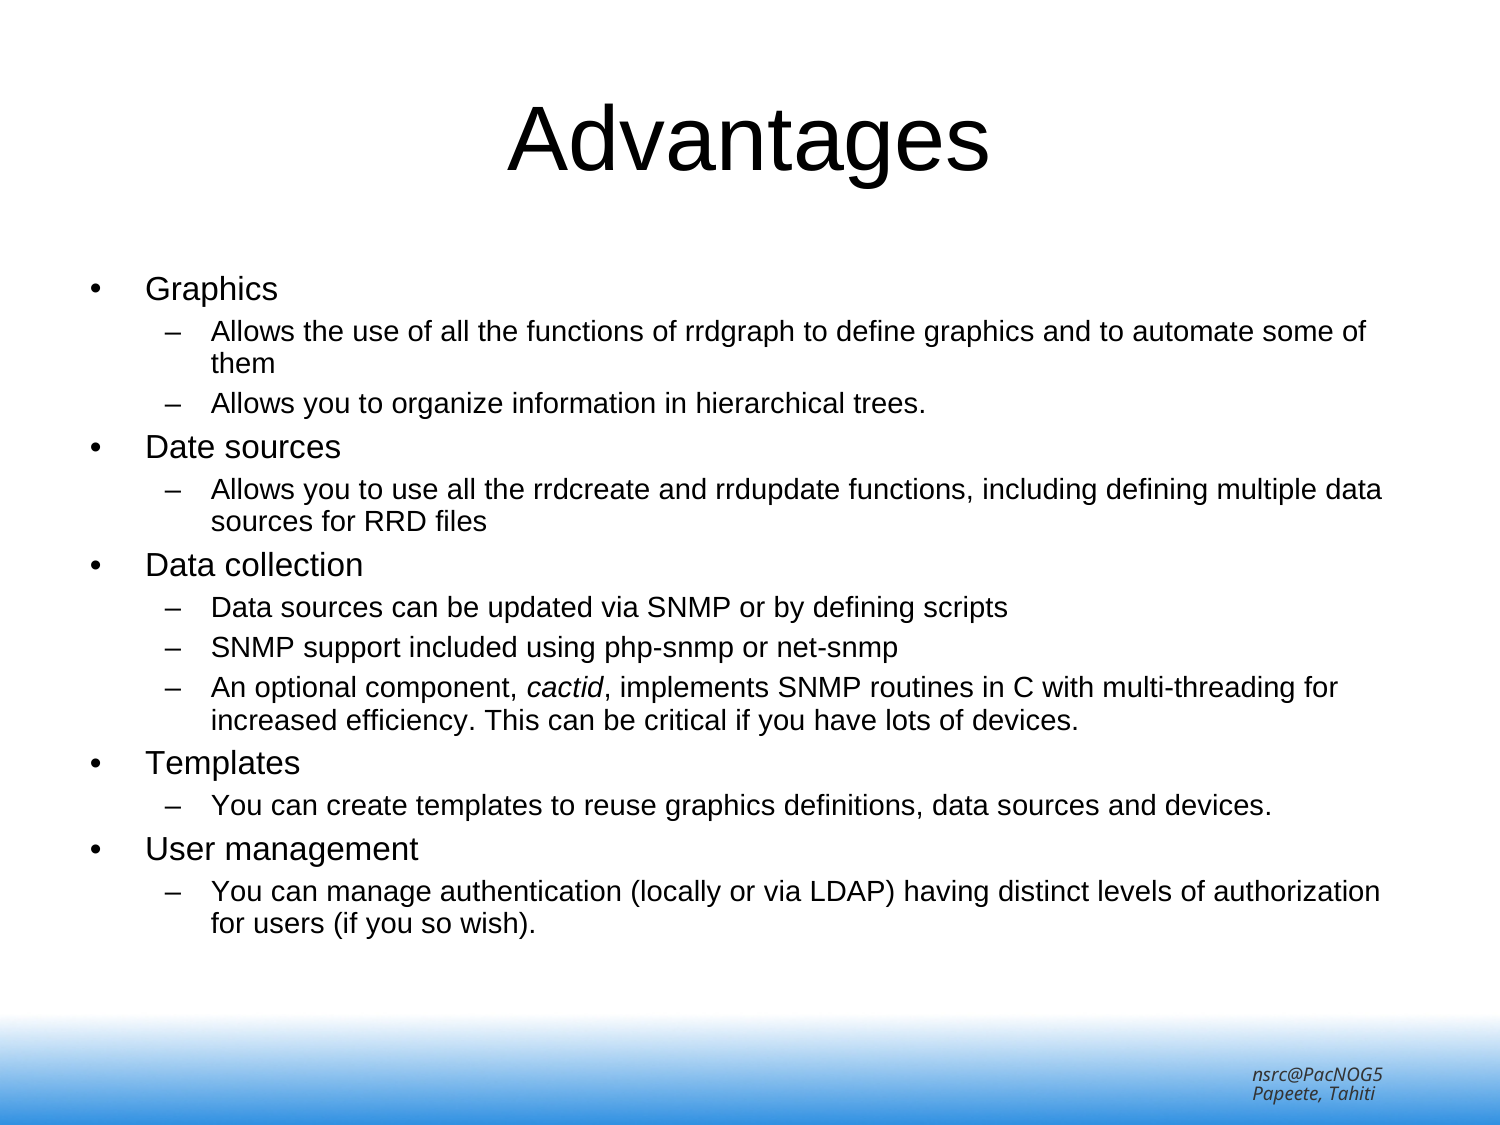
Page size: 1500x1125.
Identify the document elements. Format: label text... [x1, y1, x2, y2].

picture [0, 1012, 1500, 1125]
title Advantages [75, 45, 1426, 233]
list Graphics Allows the use of all the functions of rrdgraph to define graphics and to automate some of them Allows you to organize information in hierarchical trees. Date sources Allows you to use all the rrdcreate and rrdupdate functions, including defining multiple data sources for RRD files Data collection Data sources can be updated via SNMP or by defining scripts SNMP support included using php-snmp or net-snmp An optional component, cactid, implements SNMP routines in C with multi-threading for increased efficiency. This can be critical if you have lots of devices. Templates You can create templates to reuse graphics definitions, data sources and devices. User management You can manage authentication (locally or via LDAP) having distinct levels of authorization for users (if you so wish). [75, 262, 1426, 1051]
